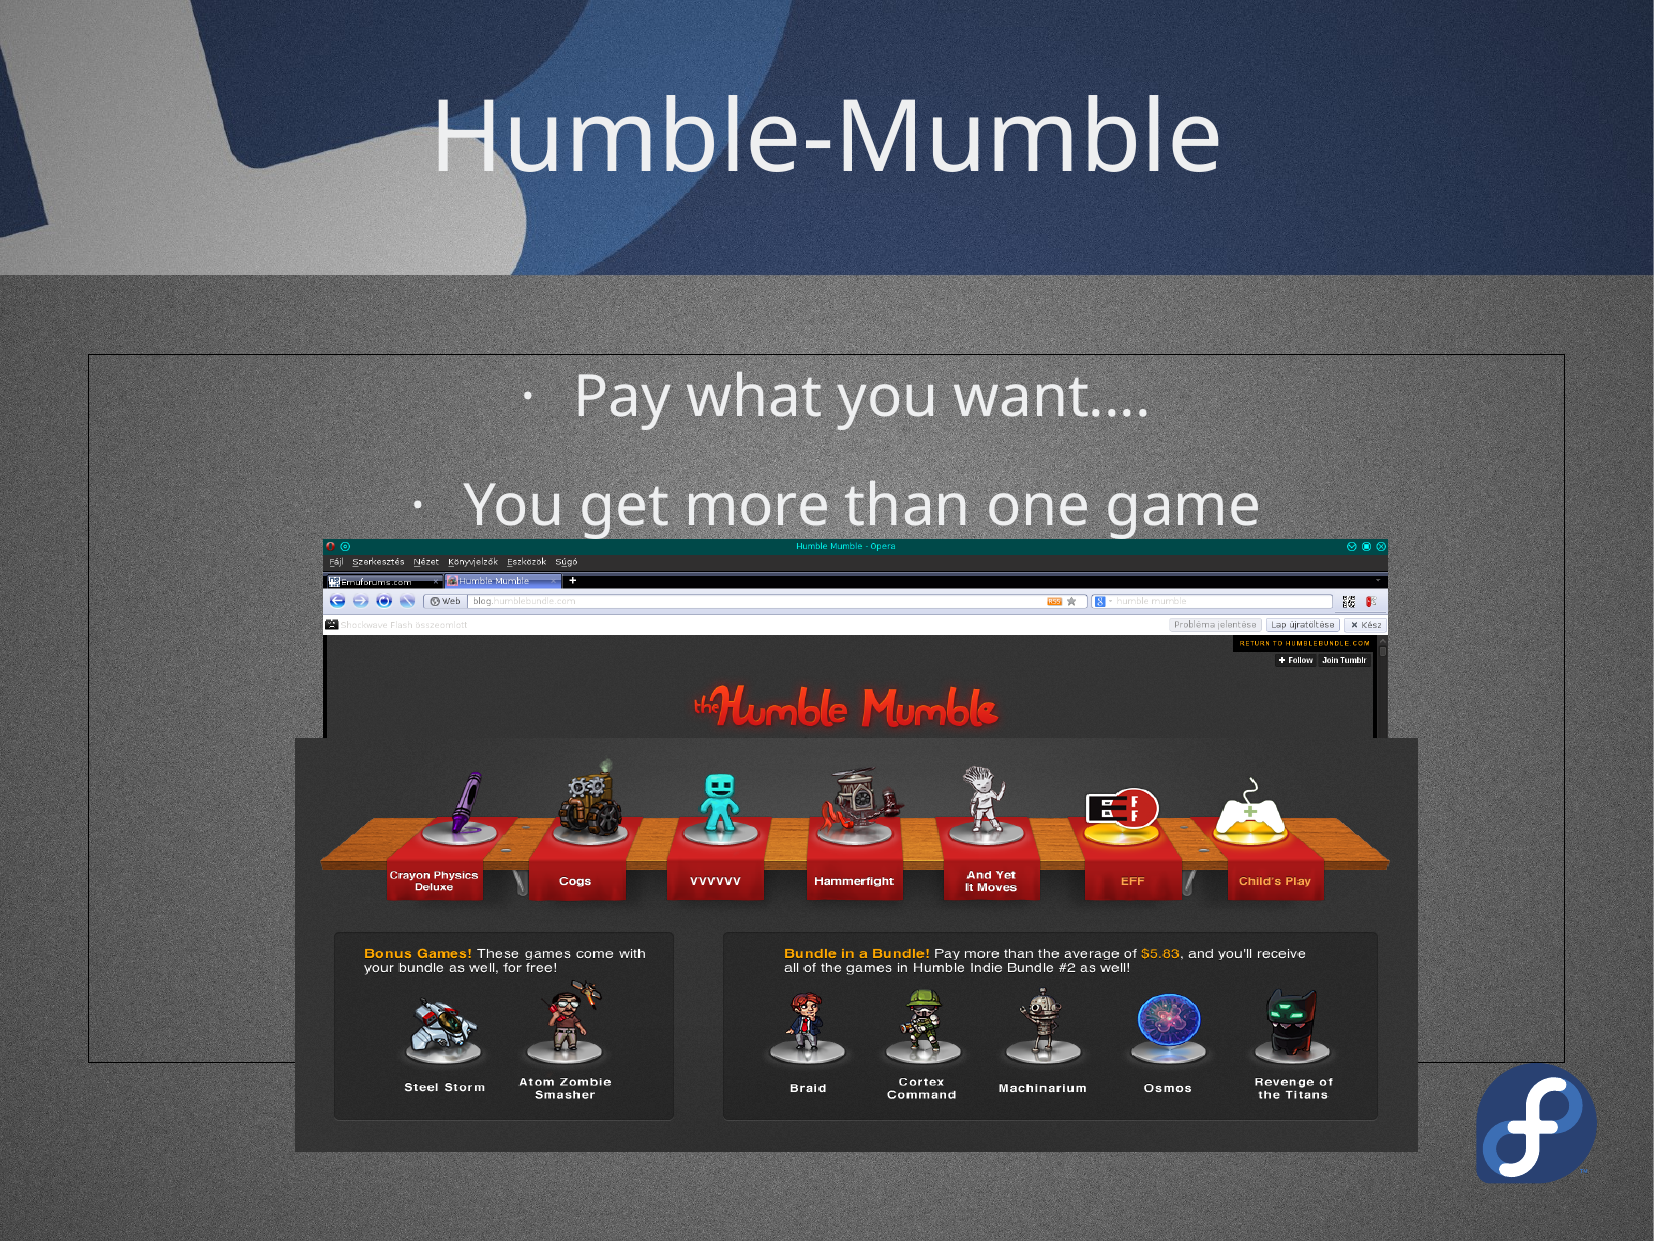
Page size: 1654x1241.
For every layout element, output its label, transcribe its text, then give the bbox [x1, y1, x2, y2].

picture [0, 0, 1654, 1241]
list Pay what you want.... You get more than one game [88, 354, 1565, 1063]
title Humble-Mumble [88, 29, 1565, 237]
